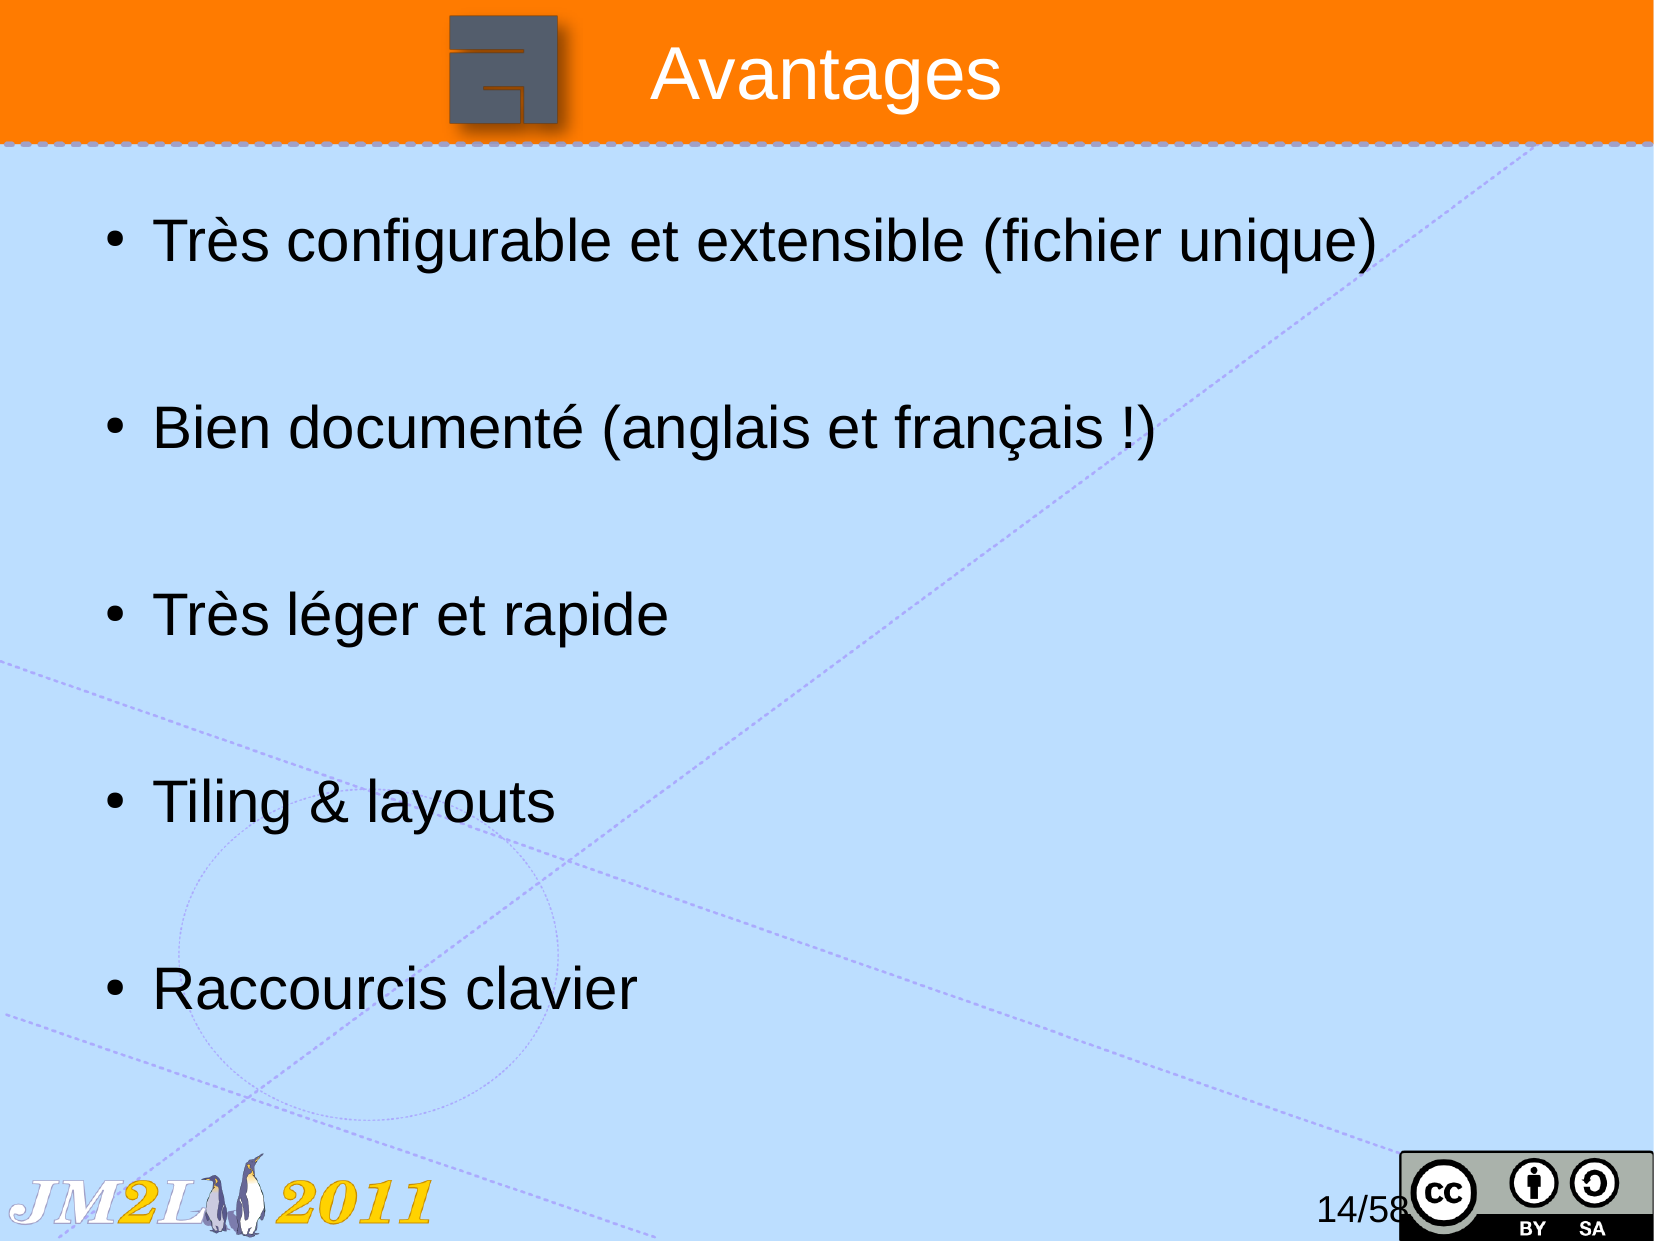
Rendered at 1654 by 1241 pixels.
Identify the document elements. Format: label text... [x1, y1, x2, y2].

picture [0, 0, 1654, 1241]
picture [435, 1, 583, 144]
title Avantages [29, 0, 1625, 148]
list Très configurable et extensible (fichier unique) Bien documenté (anglais et français !) Très léger et rapide Tiling & layouts Raccourcis clavier [88, 206, 1577, 1026]
